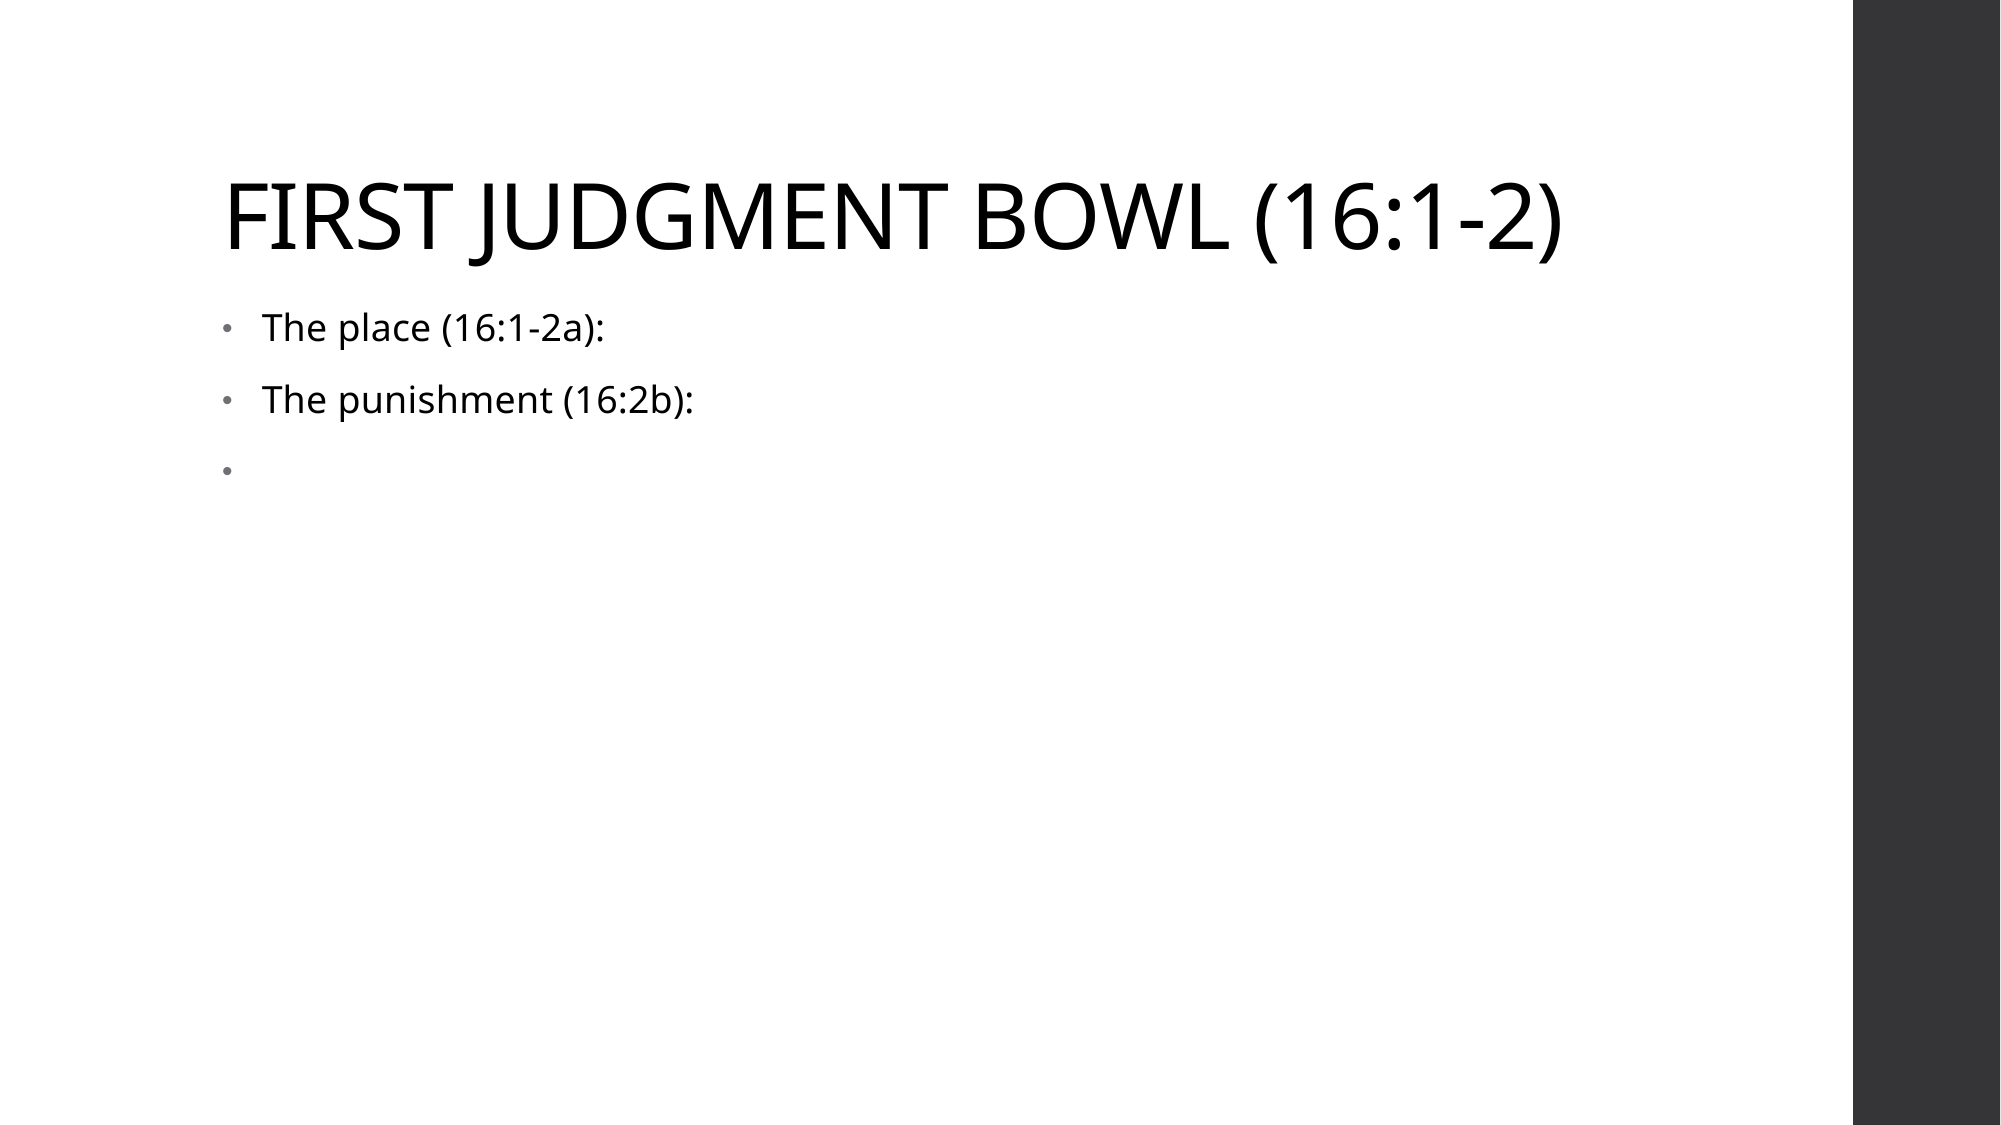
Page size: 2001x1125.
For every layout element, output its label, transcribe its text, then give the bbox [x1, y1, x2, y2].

list The place (16:1-2a): The punishment (16:2b): [206, 299, 1617, 1014]
title FIRST JUDGMENT BOWL (16:1-2) [206, 60, 1797, 278]
